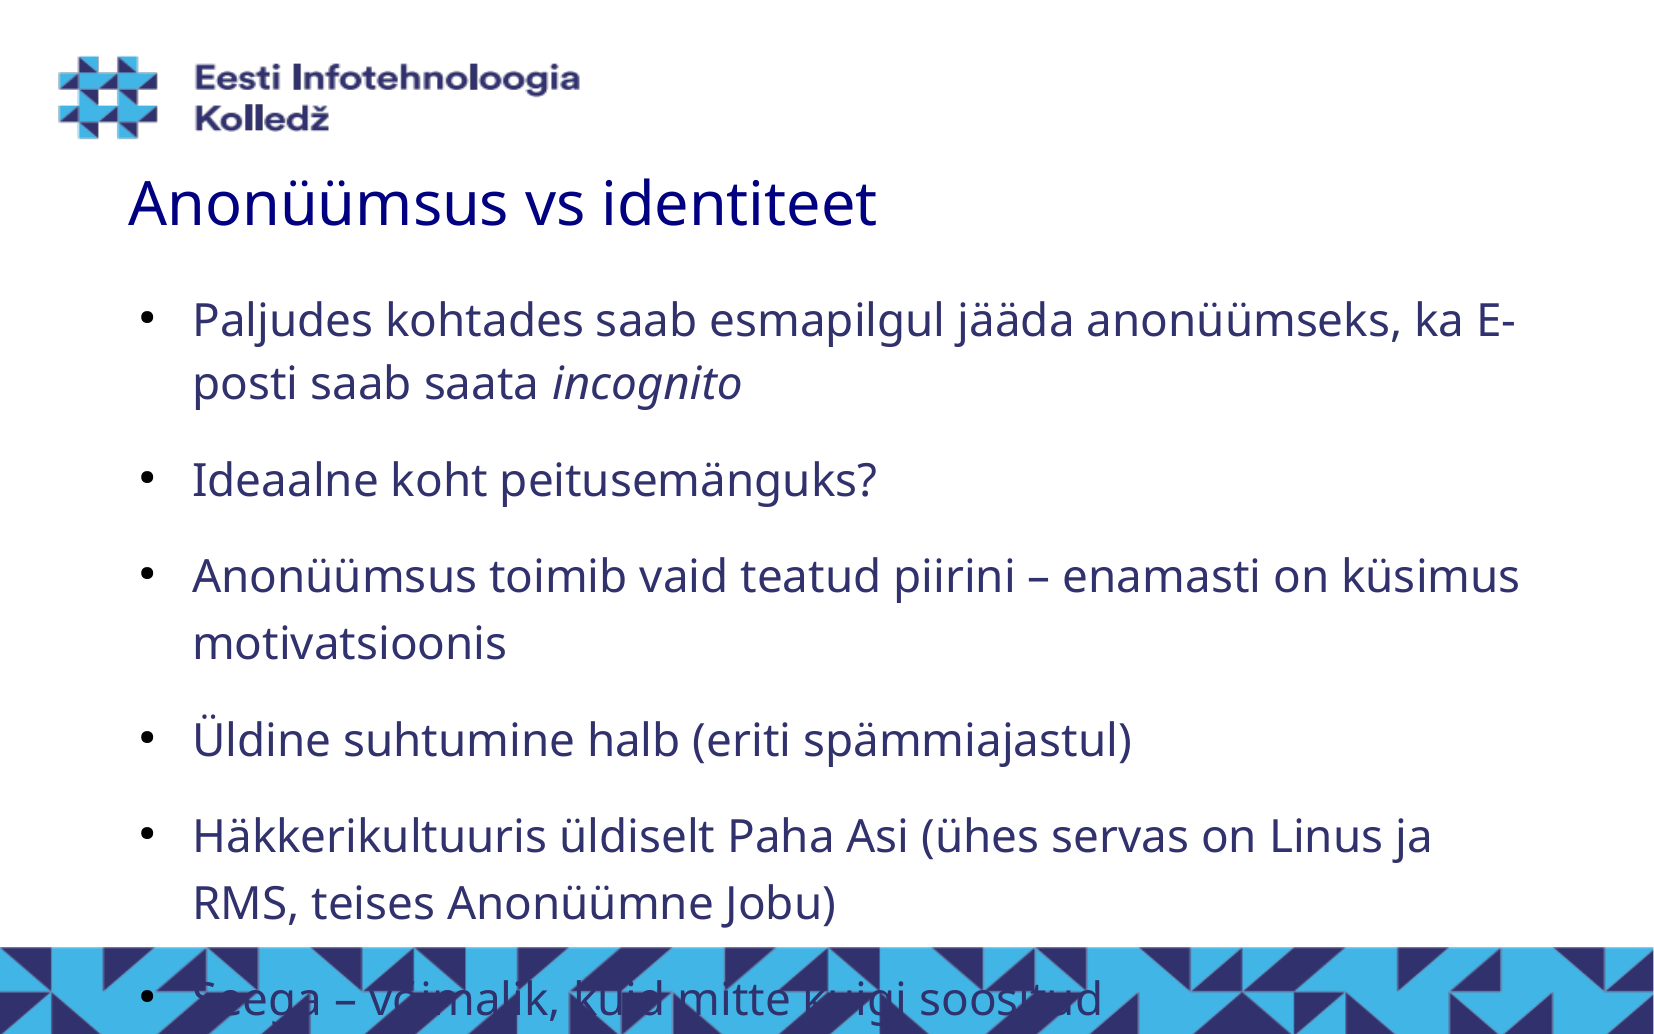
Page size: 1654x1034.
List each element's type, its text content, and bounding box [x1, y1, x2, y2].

list Paljudes kohtades saab esmapilgul jääda anonüümseks, ka E-posti saab saata incognito Ideaalne koht peitusemänguks? Anonüümsus toimib vaid teatud piirini – enamasti on küsimus motivatsioonis Üldine suhtumine halb (eriti spämmiajastul) Häkkerikultuuris üldiselt Paha Asi (ühes servas on Linus ja RMS, teises Anonüümne Jobu) Seega – võimalik, kuid mitte kuigi soositud [121, 287, 1533, 1034]
title Anonüümsus vs identiteet [70, 112, 936, 289]
